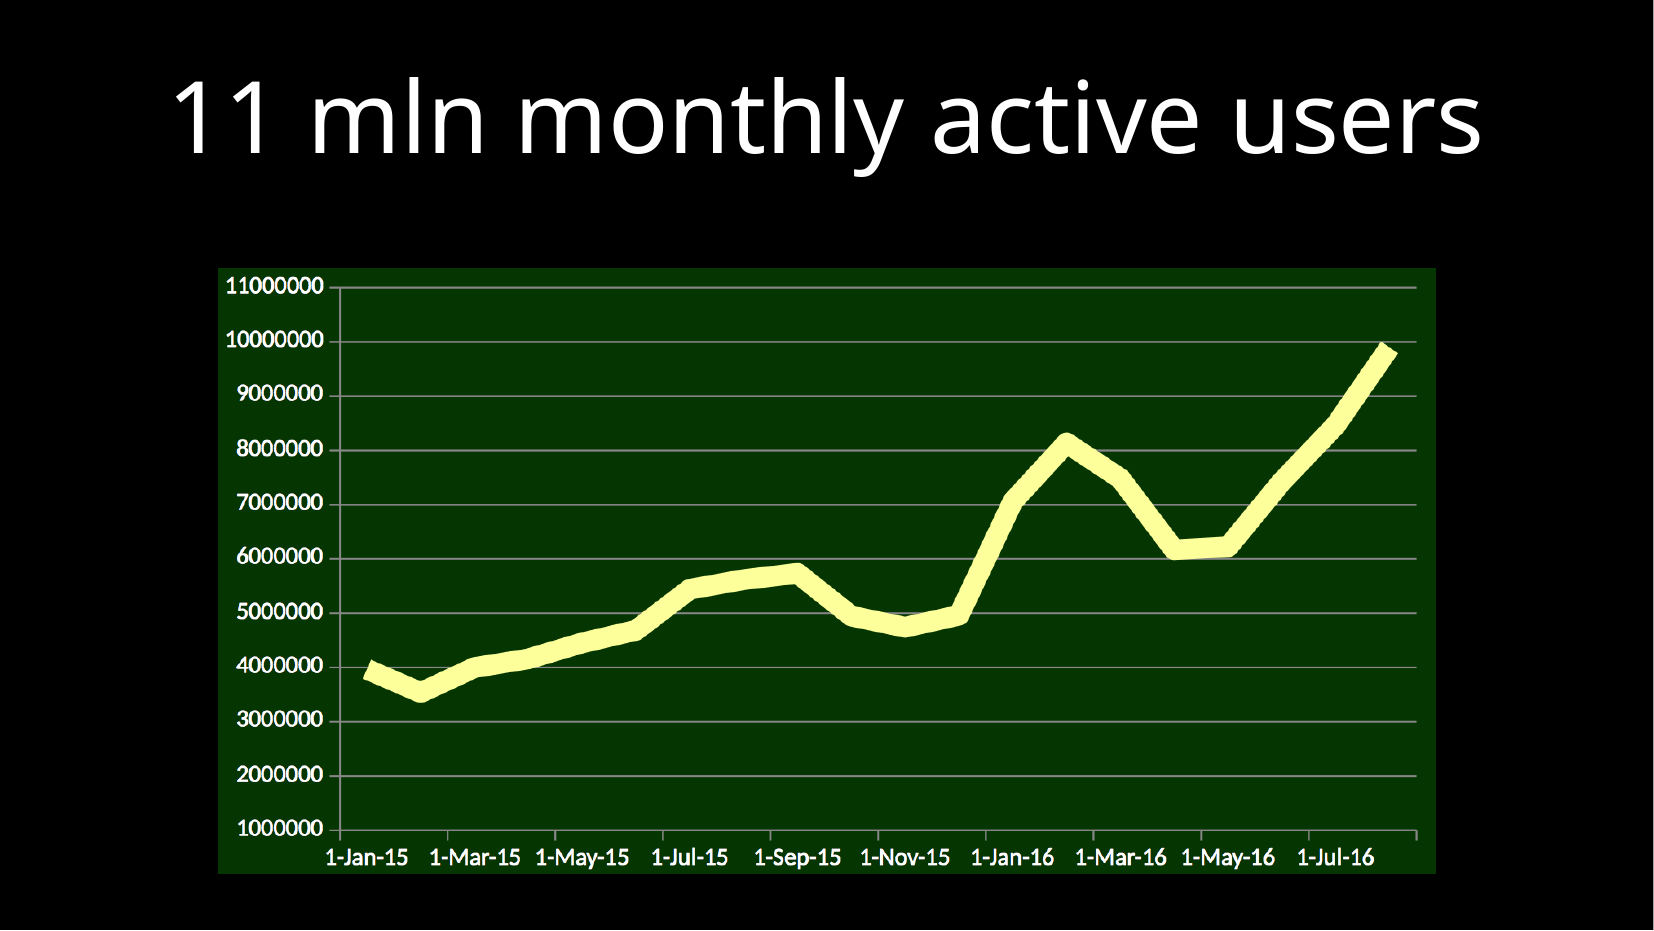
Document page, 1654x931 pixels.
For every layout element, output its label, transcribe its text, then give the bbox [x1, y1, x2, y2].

picture [218, 268, 1436, 875]
title 11 mln monthly active users [82, 37, 1571, 193]
